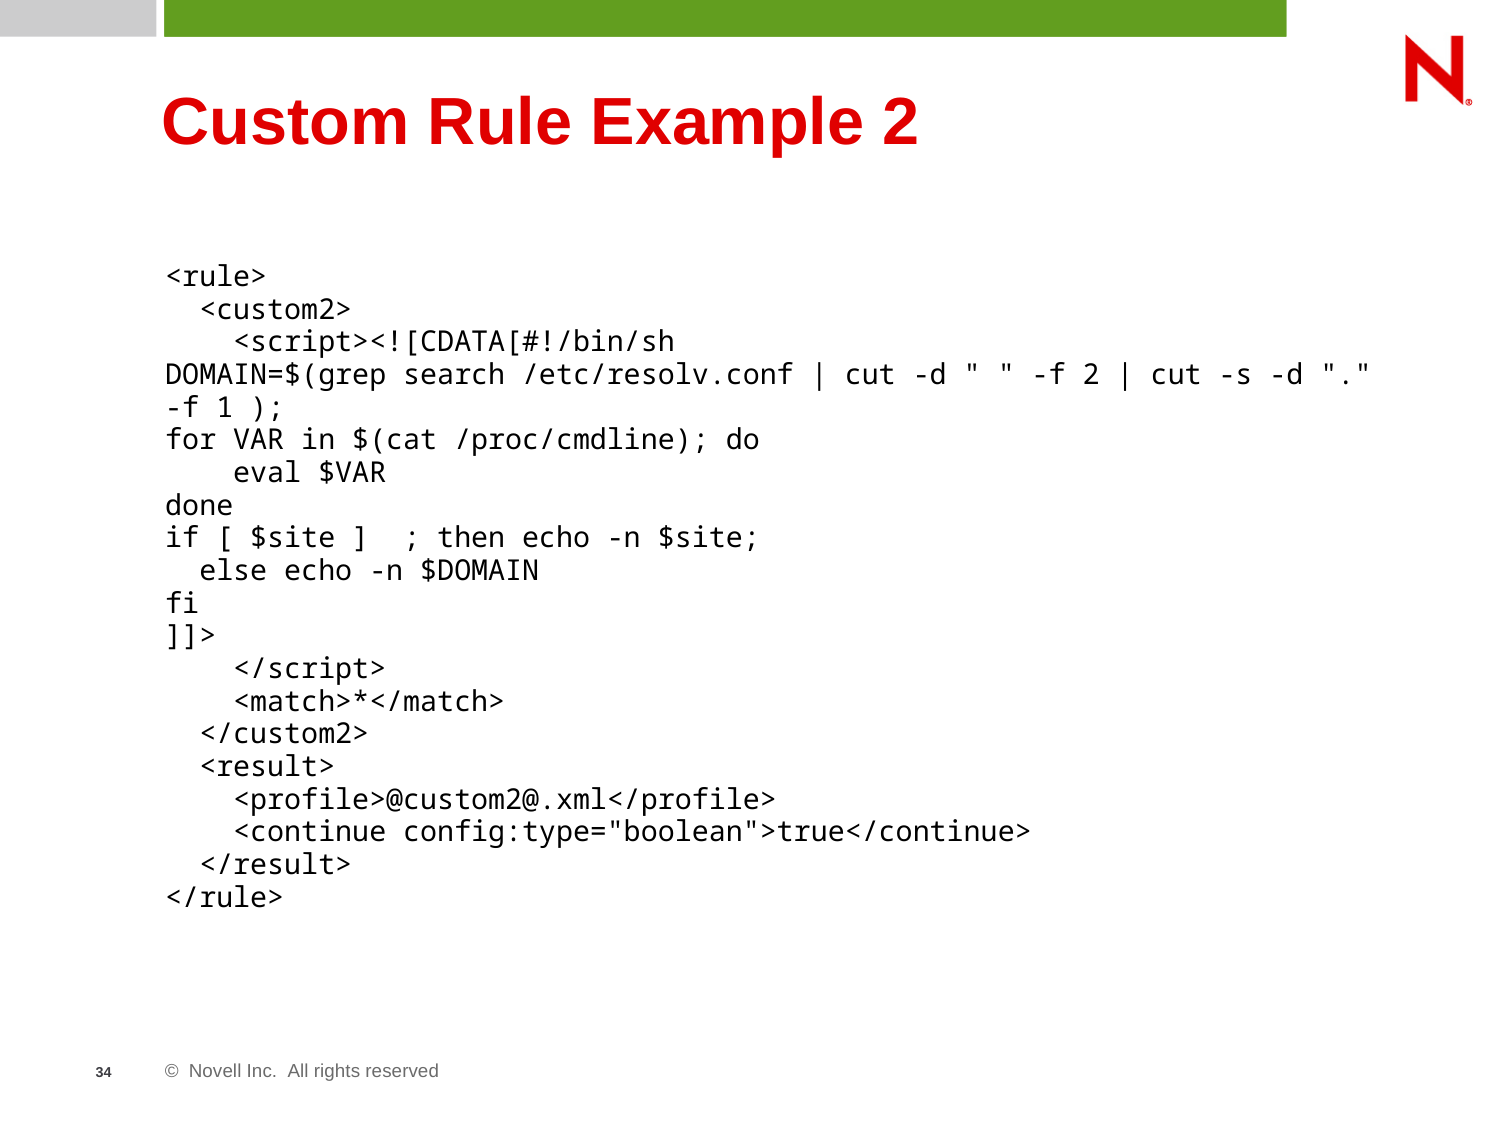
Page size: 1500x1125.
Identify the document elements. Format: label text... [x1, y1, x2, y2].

picture [1403, 32, 1473, 107]
title Custom Rule Example 2 [161, 41, 1383, 205]
chart [164, 262, 1405, 931]
